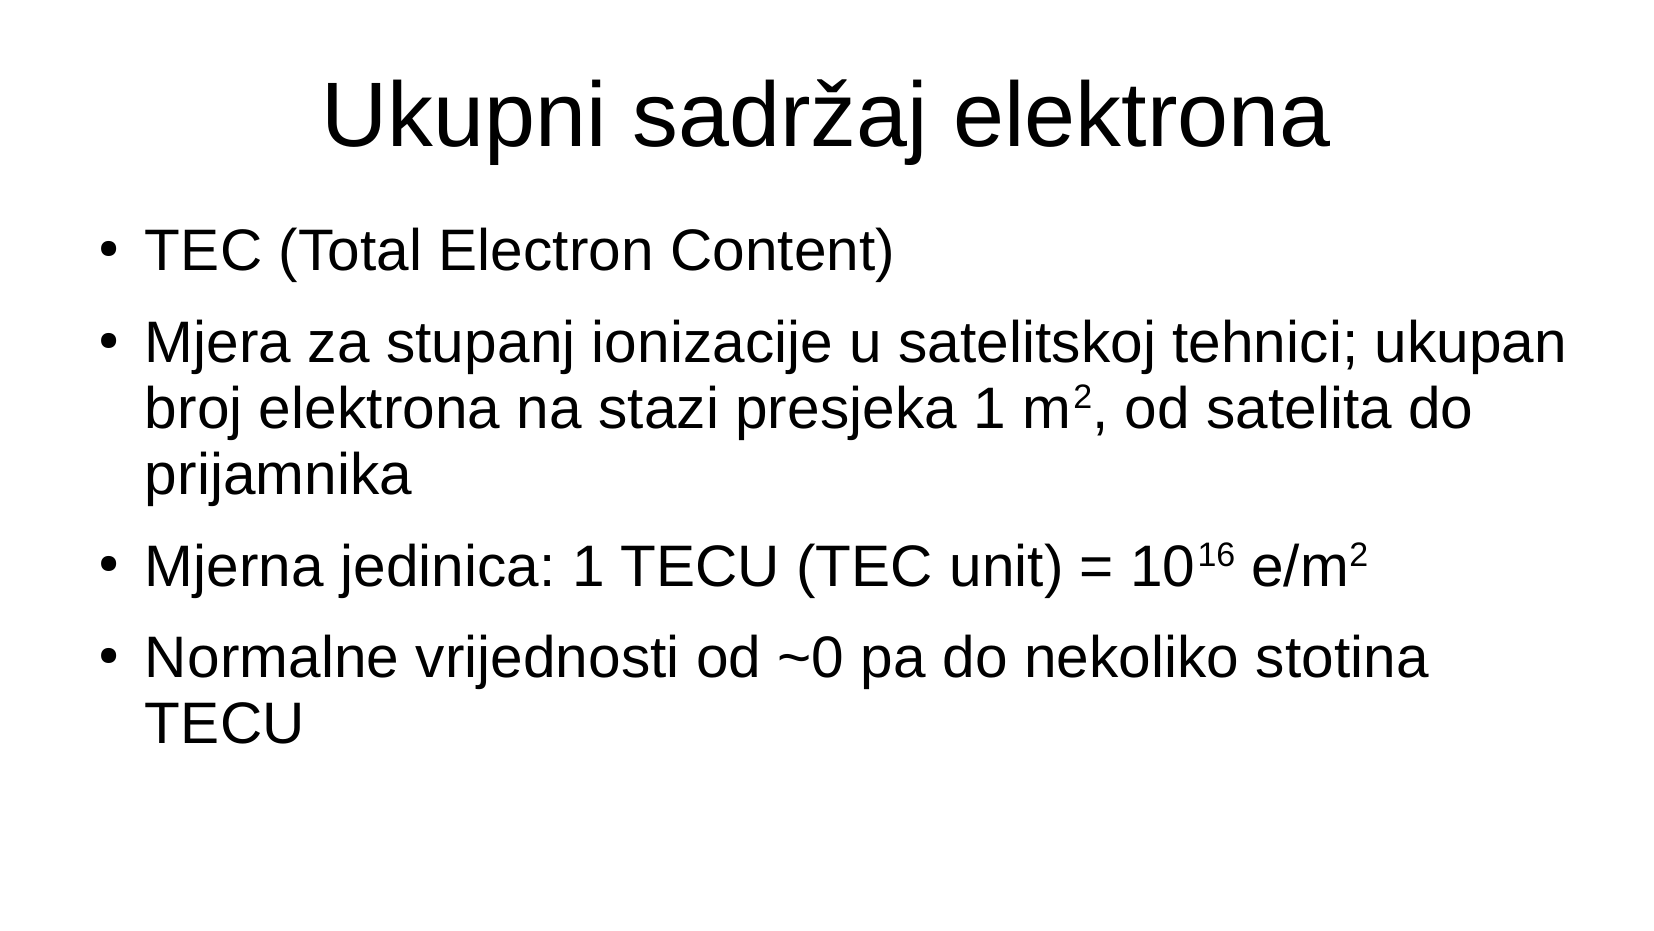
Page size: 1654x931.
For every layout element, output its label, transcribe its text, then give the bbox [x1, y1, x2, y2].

title Ukupni sadržaj elektrona [82, 37, 1571, 193]
list TEC (Total Electron Content) Mjera za stupanj ionizacije u satelitskoj tehnici; ukupan broj elektrona na stazi presjeka 1 m2, od satelita do prijamnika Mjerna jedinica: 1 TECU (TEC unit) = 1016 e/m2 Normalne vrijednosti od ~0 pa do nekoliko stotina TECU [82, 217, 1571, 758]
